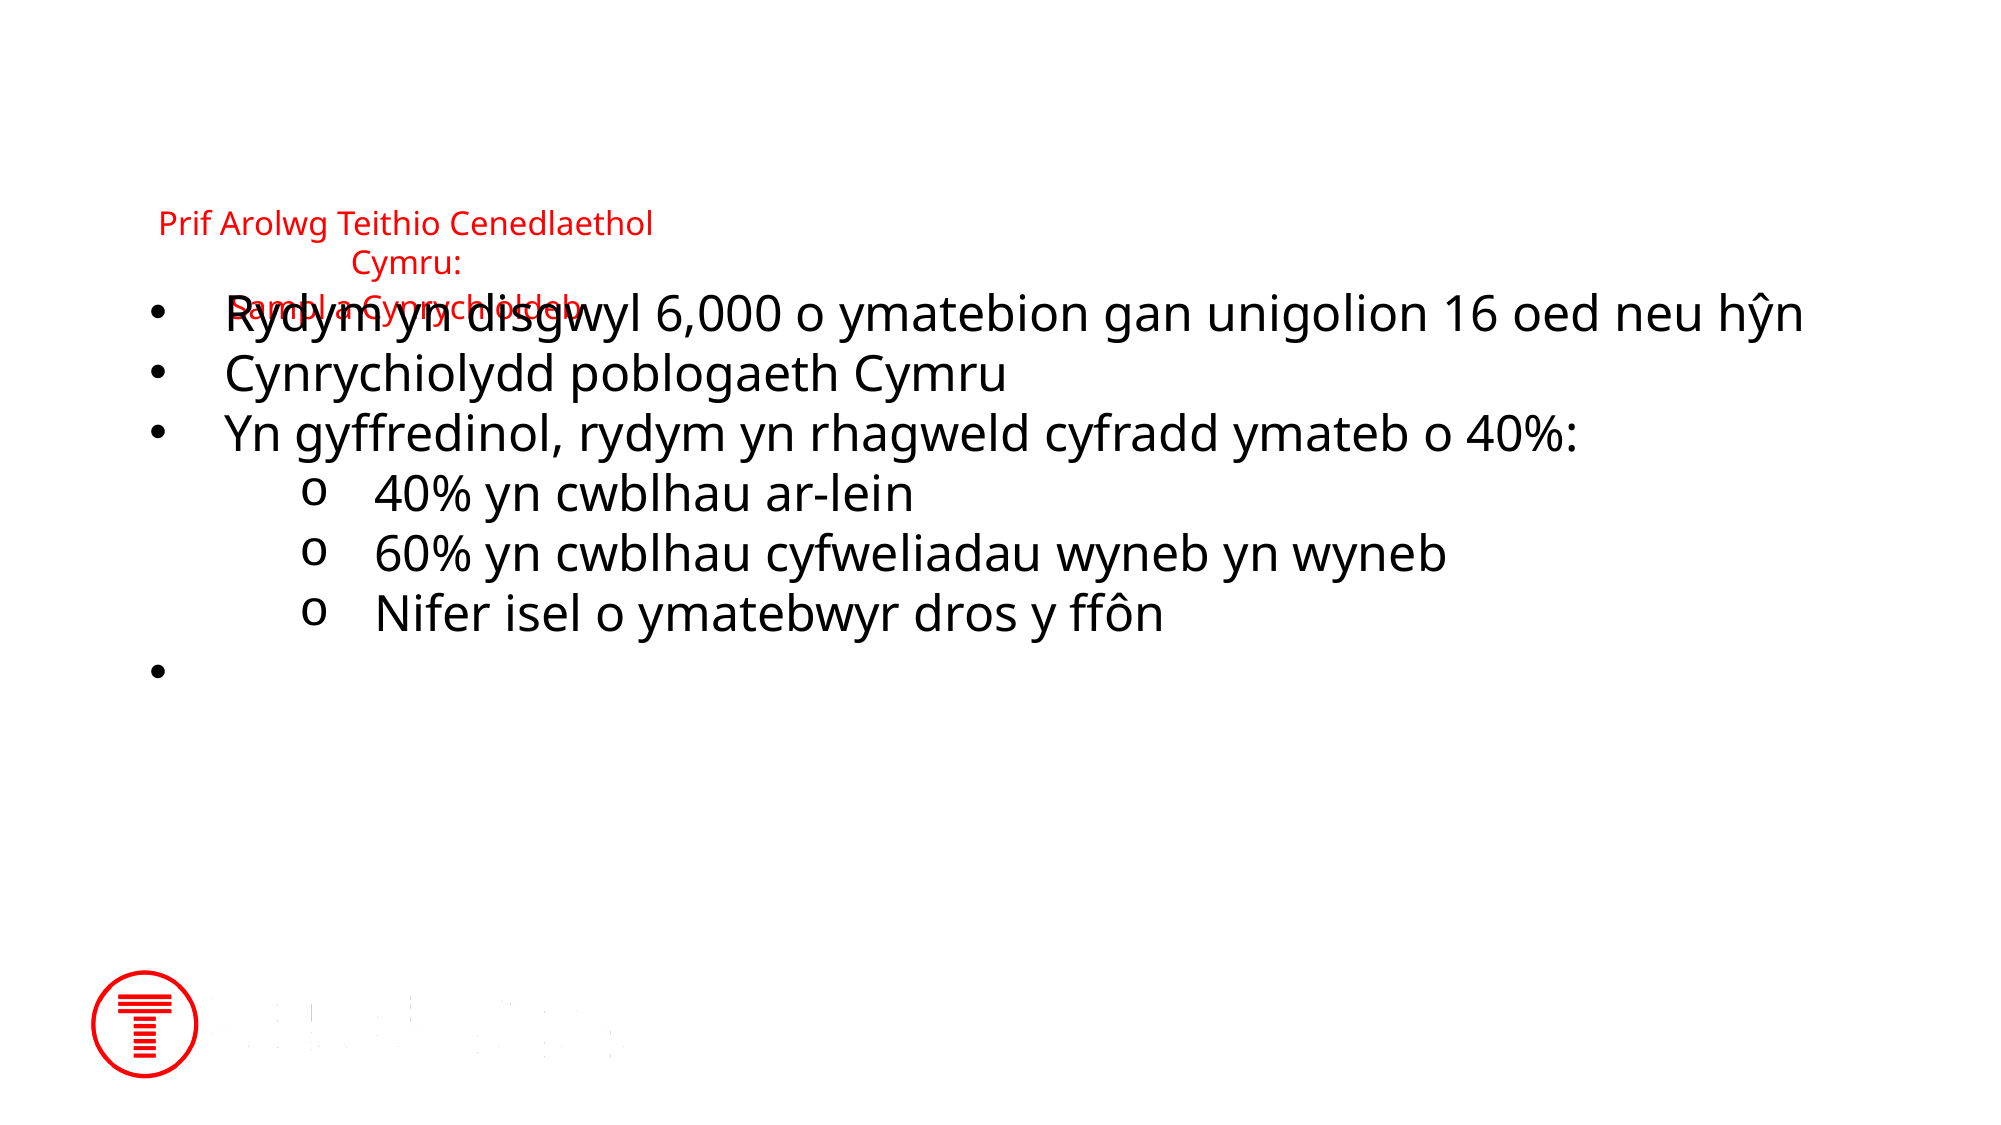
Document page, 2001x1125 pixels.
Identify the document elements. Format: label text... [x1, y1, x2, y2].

text_box Rydym yn disgwyl 6,000 o ymatebion gan unigolion 16 oed neu hŷn Cynrychiolydd poblogaeth Cymru Yn gyffredinol, rydym yn rhagweld cyfradd ymateb o 40%: 40% yn cwblhau ar-lein 60% yn cwblhau cyfweliadau wyneb yn wyneb Nifer isel o ymatebwyr dros y ffôn [134, 274, 1919, 754]
list Prif Arolwg Teithio Cenedlaethol Cymru: Sampl a Cynrychioldeb [114, 37, 1803, 225]
